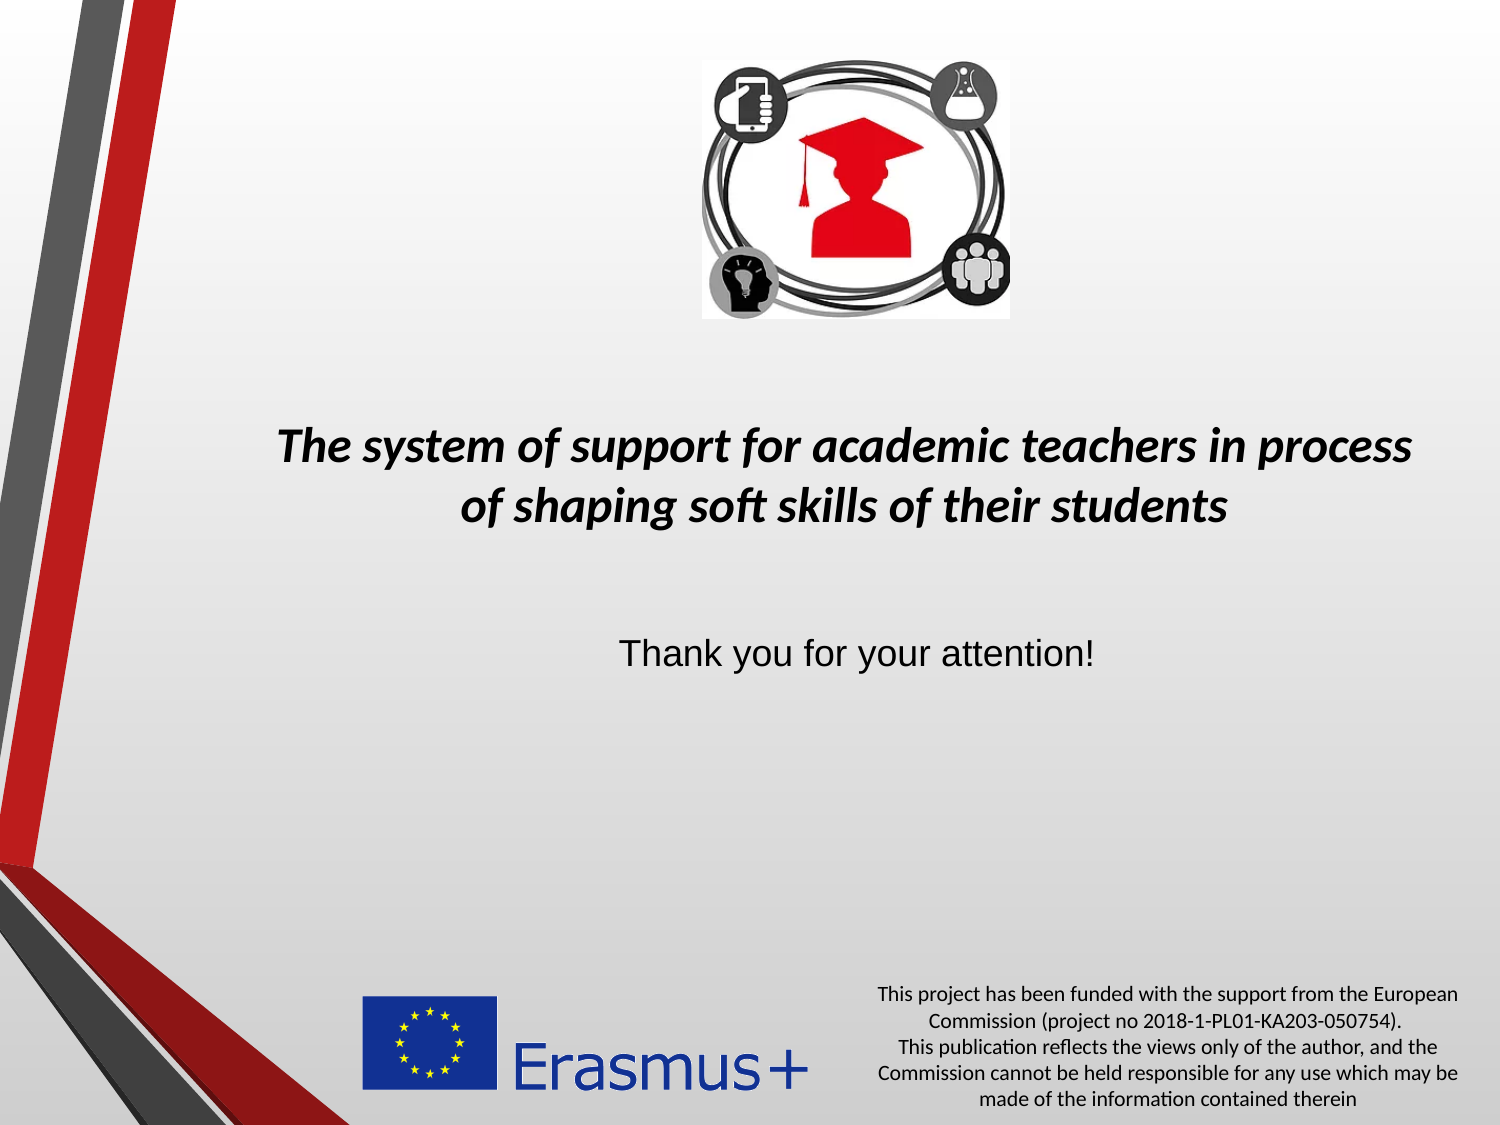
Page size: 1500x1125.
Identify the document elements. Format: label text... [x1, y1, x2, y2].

chart [702, 61, 1010, 319]
text_box The system of support for academic teachers in process of shaping soft skills of their students [242, 405, 1447, 541]
text_box This project has been funded with the support from the European Commission (project no 2018-1-PL01-KA203-050754). This publication reflects the views only of the author, and the Commission cannot be held responsible for any use which may be made of the information contained therein [856, 972, 1481, 1119]
text_box Thank you for your attention! [277, 621, 1447, 682]
picture [336, 969, 833, 1118]
